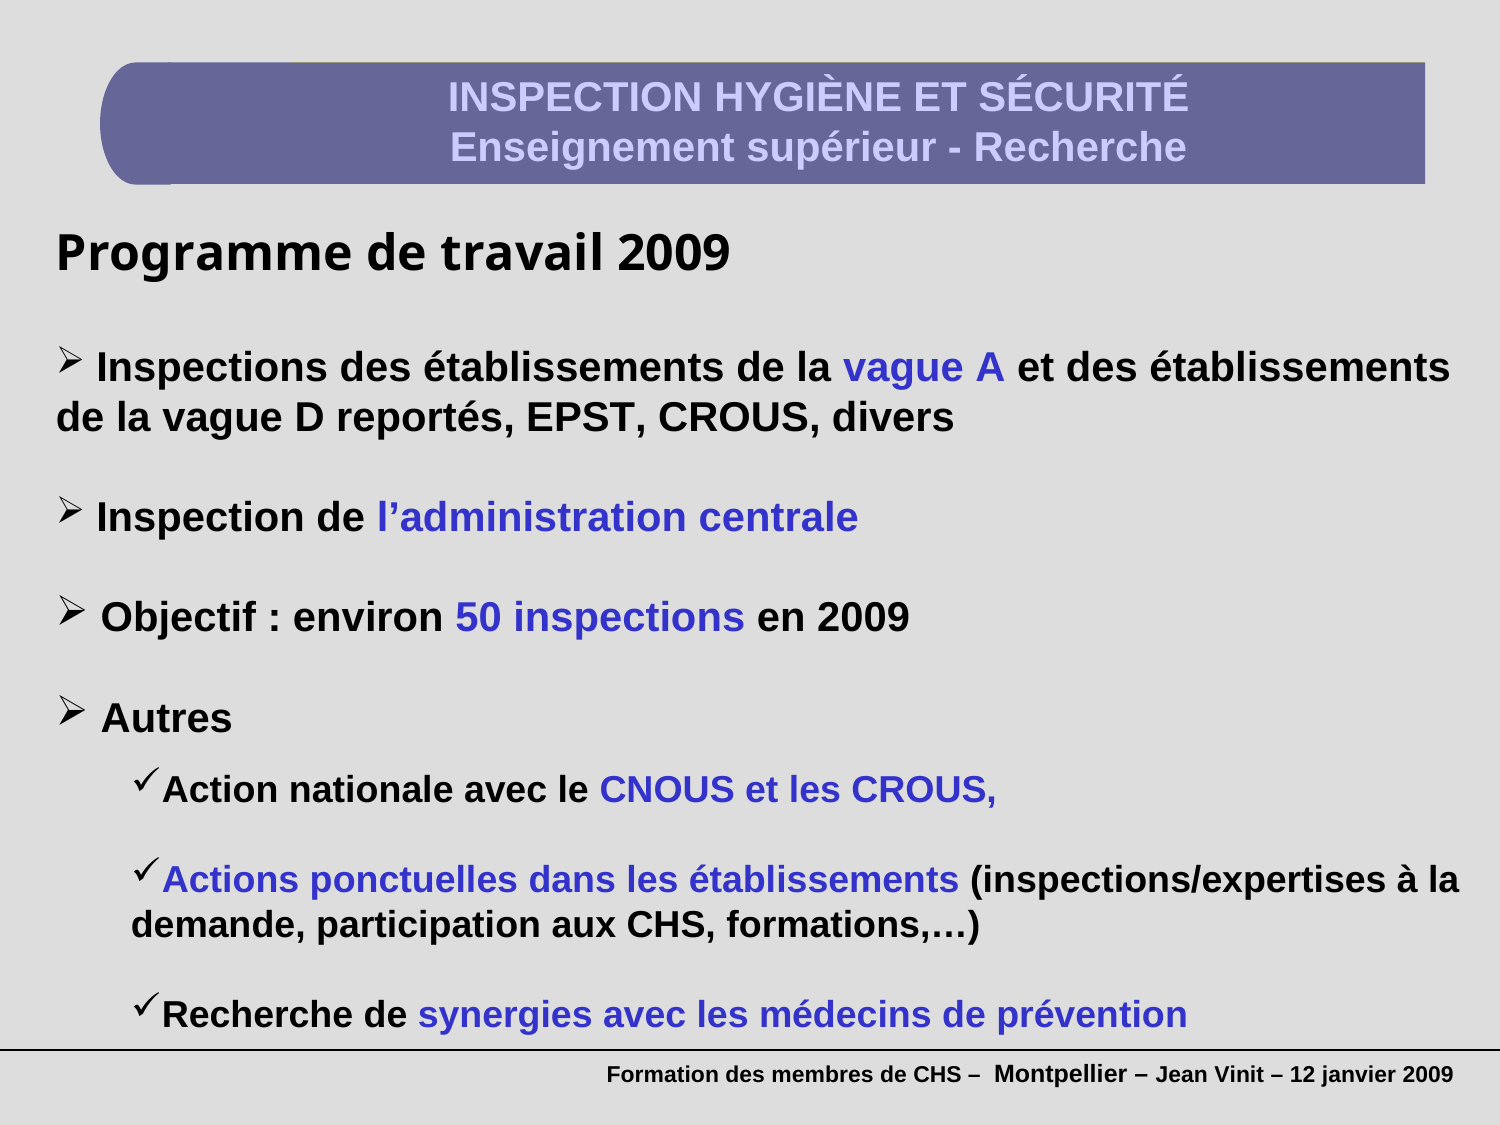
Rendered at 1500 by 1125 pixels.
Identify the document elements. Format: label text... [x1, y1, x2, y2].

text_box Programme de travail 2009 Inspections des établissements de la vague A et des établissements de la vague D reportés, EPST, CROUS, divers Inspection de l’administration centrale Objectif : environ 50 inspections en 2009 Autres Action nationale avec le CNOUS et les CROUS, Actions ponctuelles dans les établissements (inspections/expertises à la demande, participation aux CHS, formations,…) Recherche de synergies avec les médecins de prévention [41, 212, 1500, 1039]
